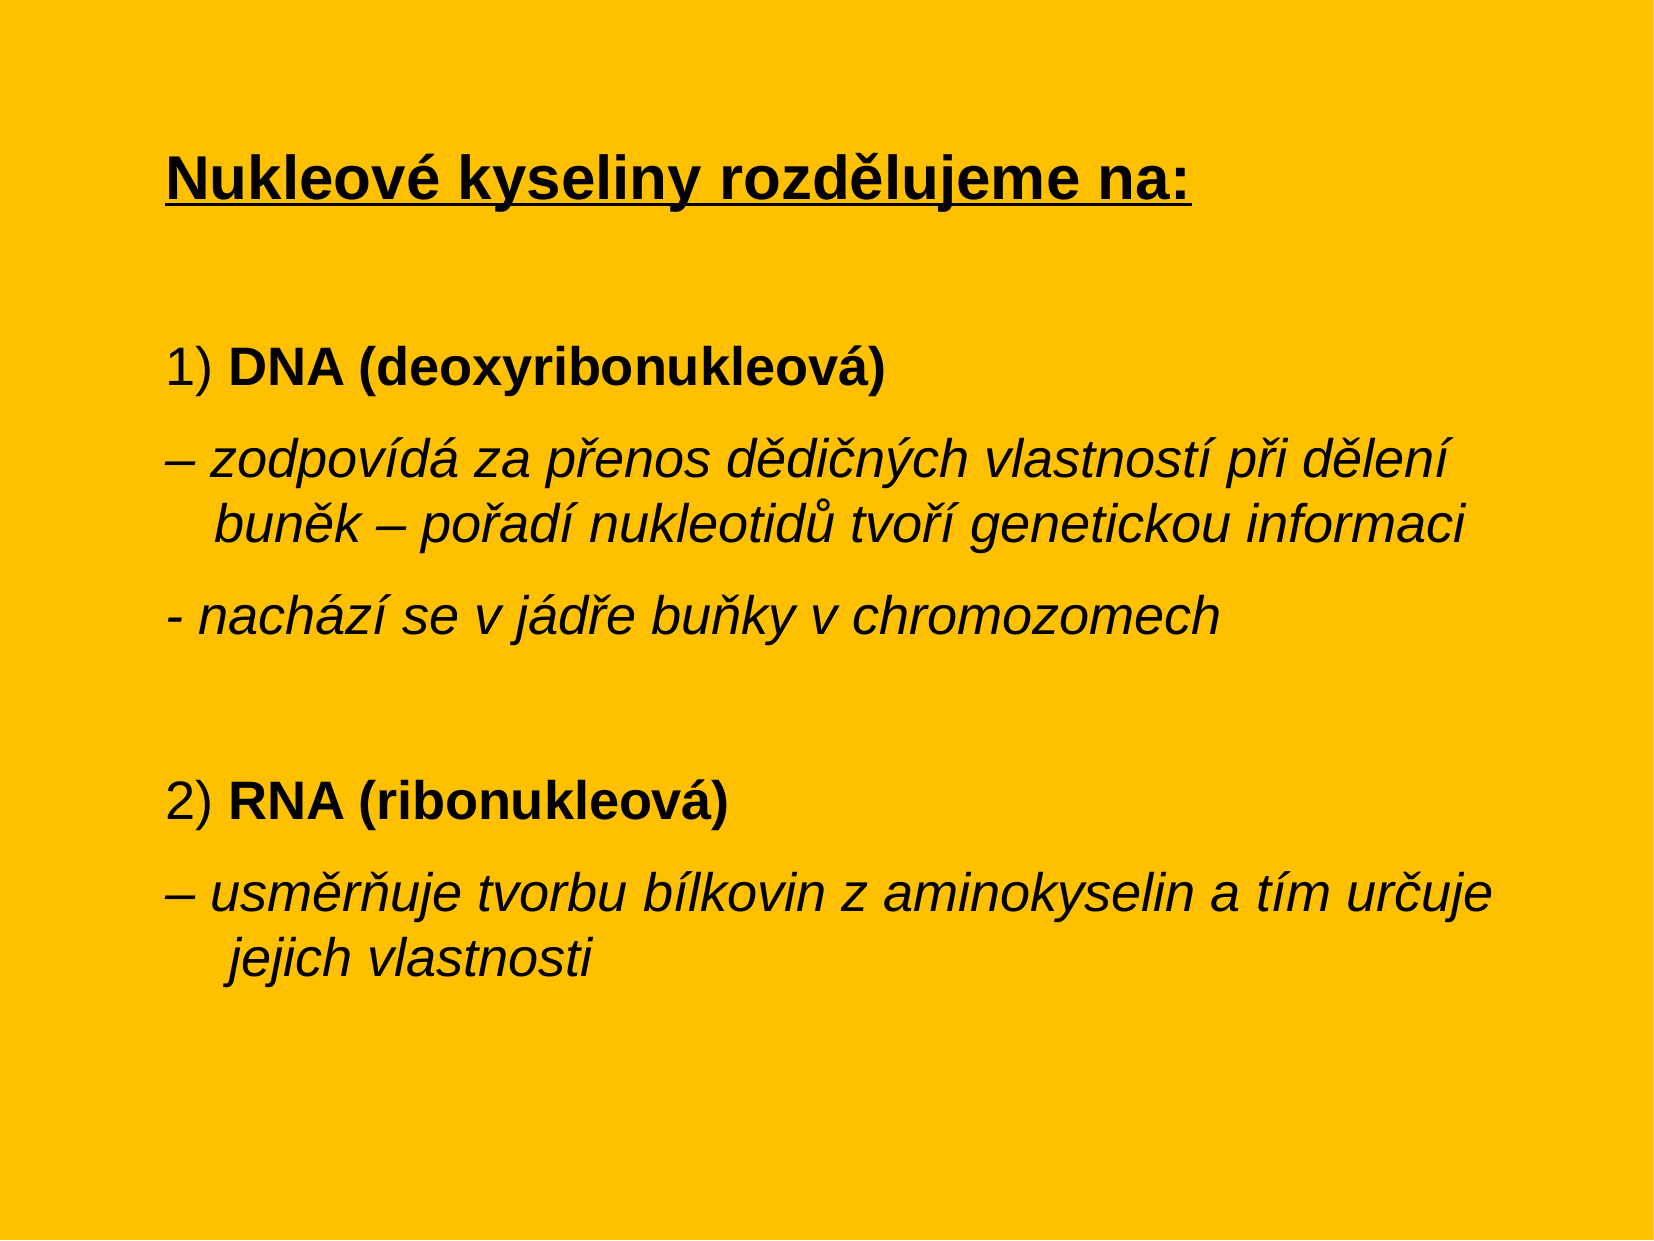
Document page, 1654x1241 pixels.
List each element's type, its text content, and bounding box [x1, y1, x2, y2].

list Nukleové kyseliny rozdělujeme na: 1) DNA (deoxyribonukleová) – zodpovídá za přenos dědičných vlastností při dělení buněk – pořadí nukleotidů tvoří genetickou informaci - nachází se v jádře buňky v chromozomech 2) RNA (ribonukleová) – usměrňuje tvorbu bílkovin z aminokyselin a tím určuje jejich vlastnosti [82, 137, 1571, 1004]
